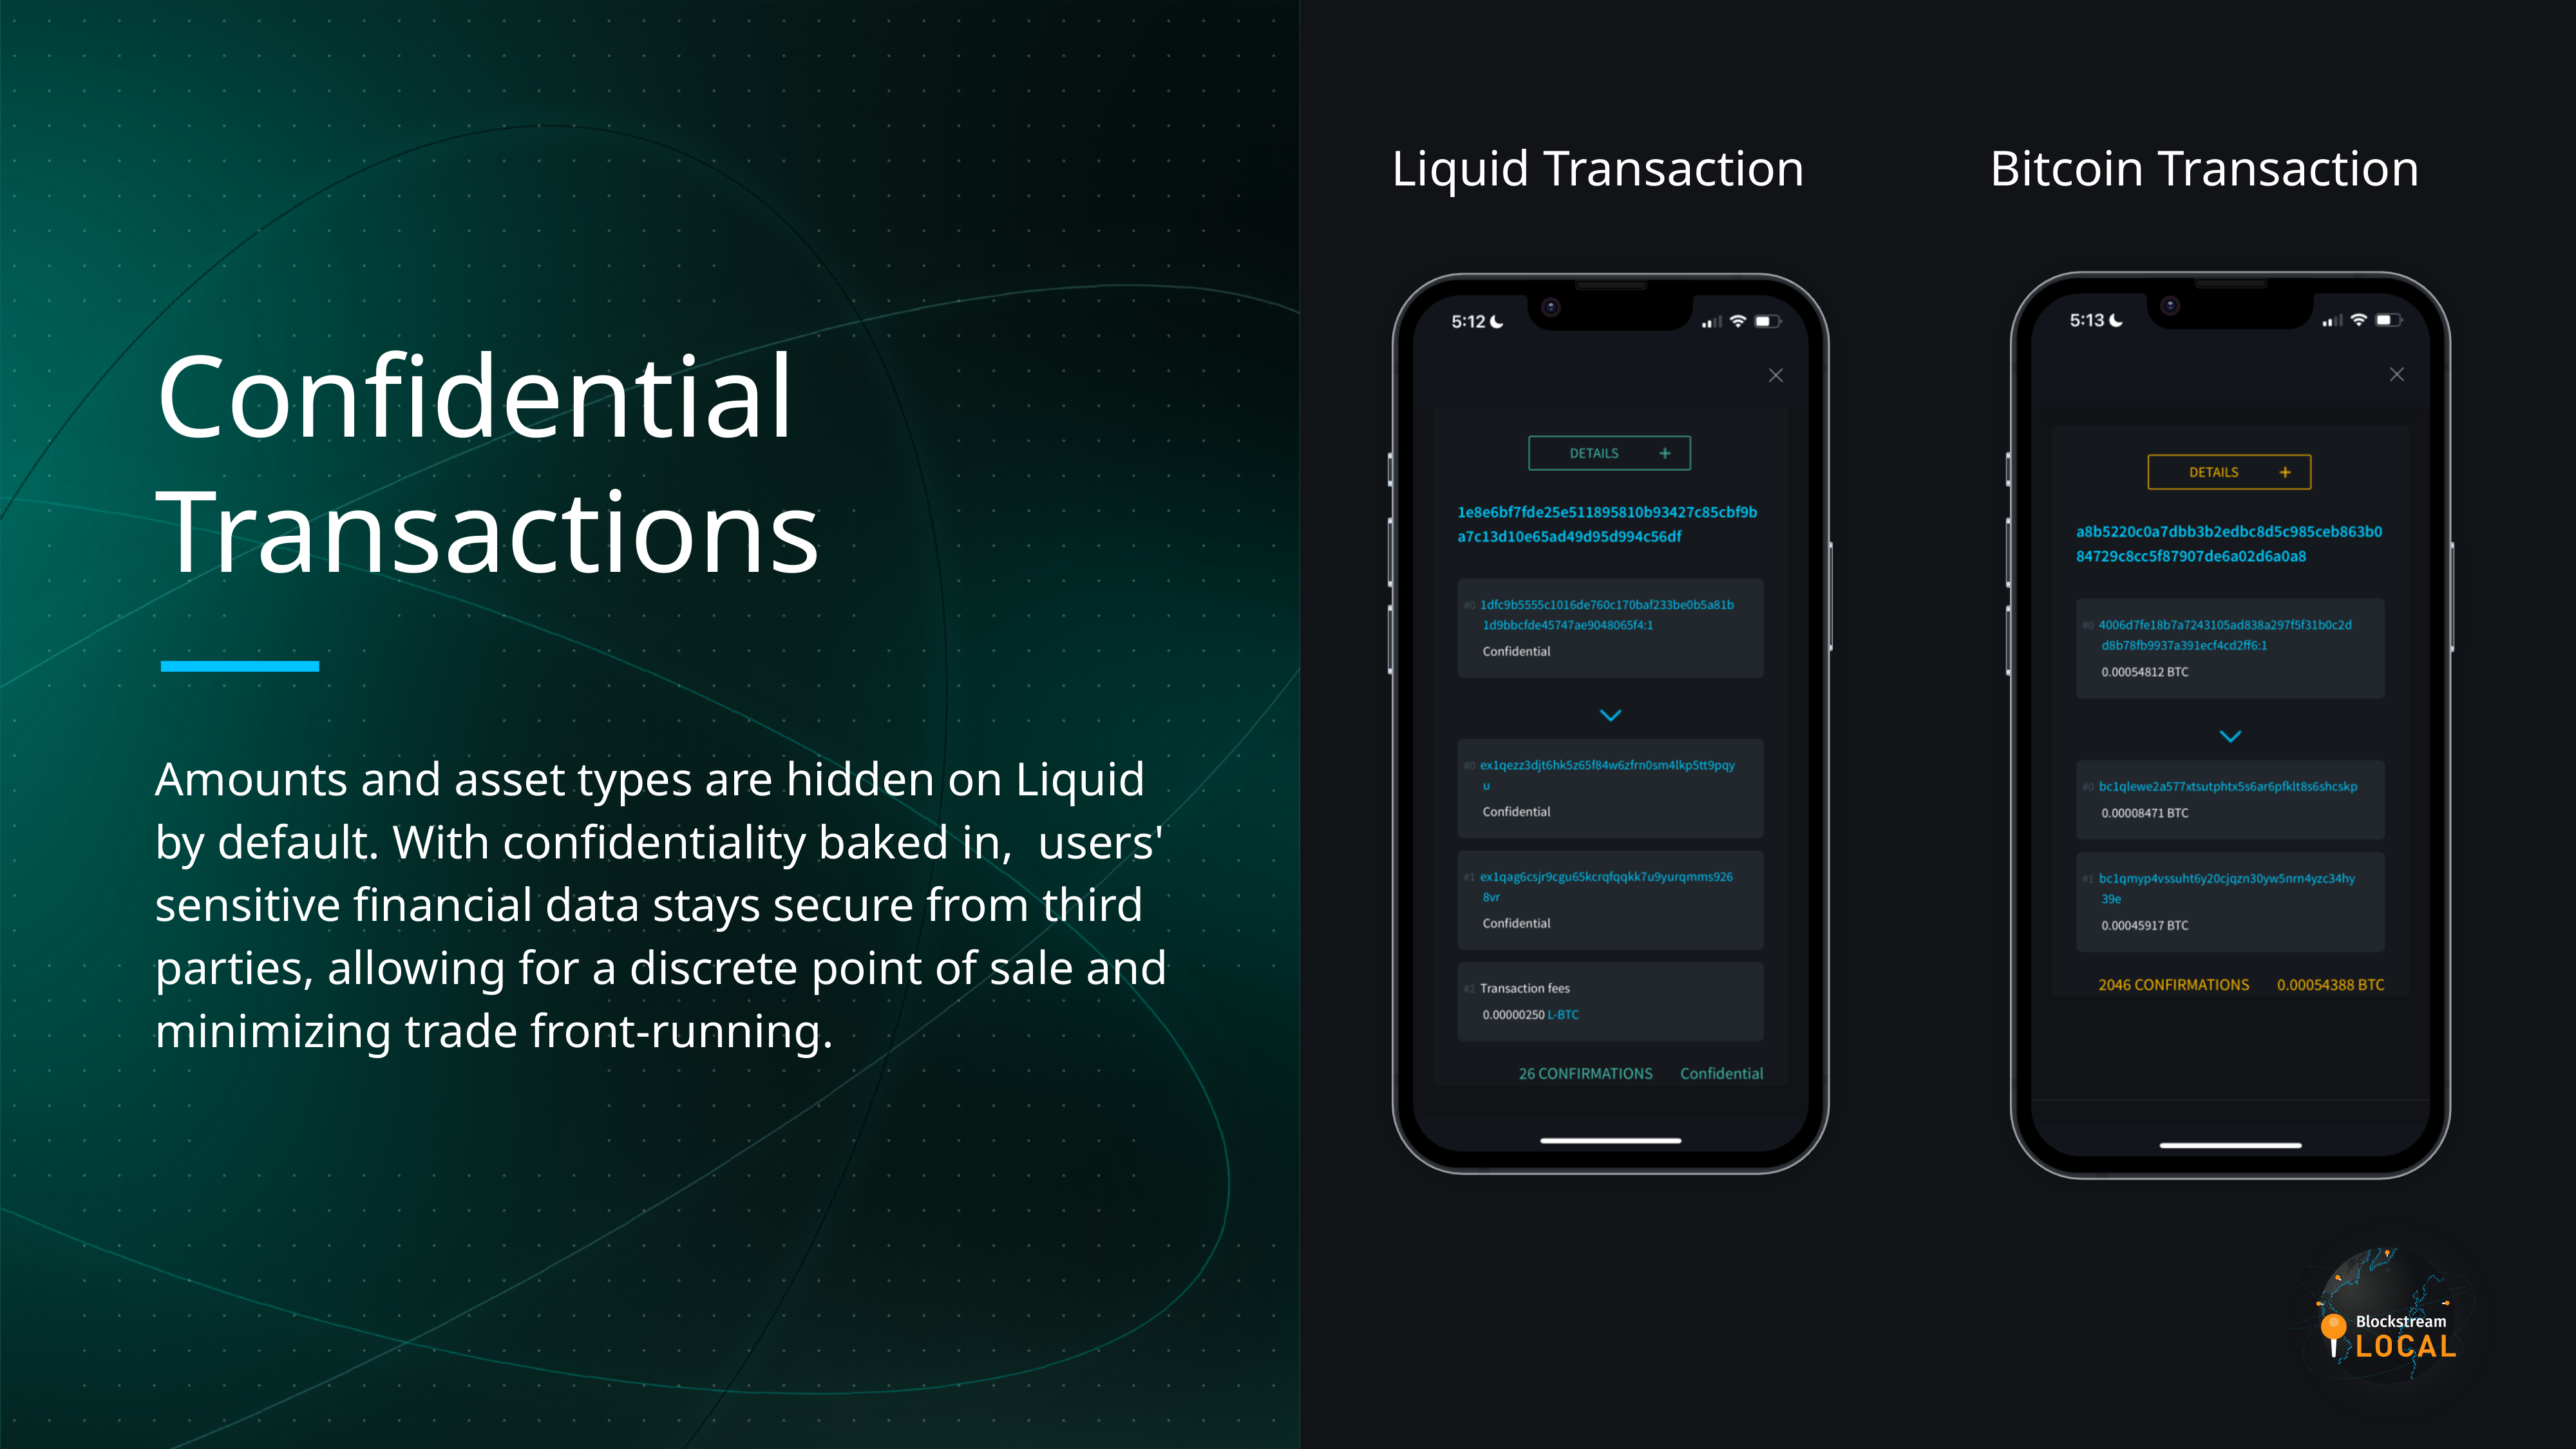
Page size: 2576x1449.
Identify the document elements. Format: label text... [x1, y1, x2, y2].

text_box Amounts and asset types are hidden on Liquid by default. With confidentiality baked in, users' sensitive financial data stays secure from third parties, allowing for a discrete point of sale and minimizing trade front-running. [129, 716, 1055, 1208]
text_box [160, 661, 319, 672]
picture [0, 0, 2576, 1449]
text_box Confidential Transactions [129, 298, 1055, 621]
text_box Bitcoin Transaction [1964, 111, 2497, 166]
text_box Liquid Transaction [1365, 111, 1899, 169]
